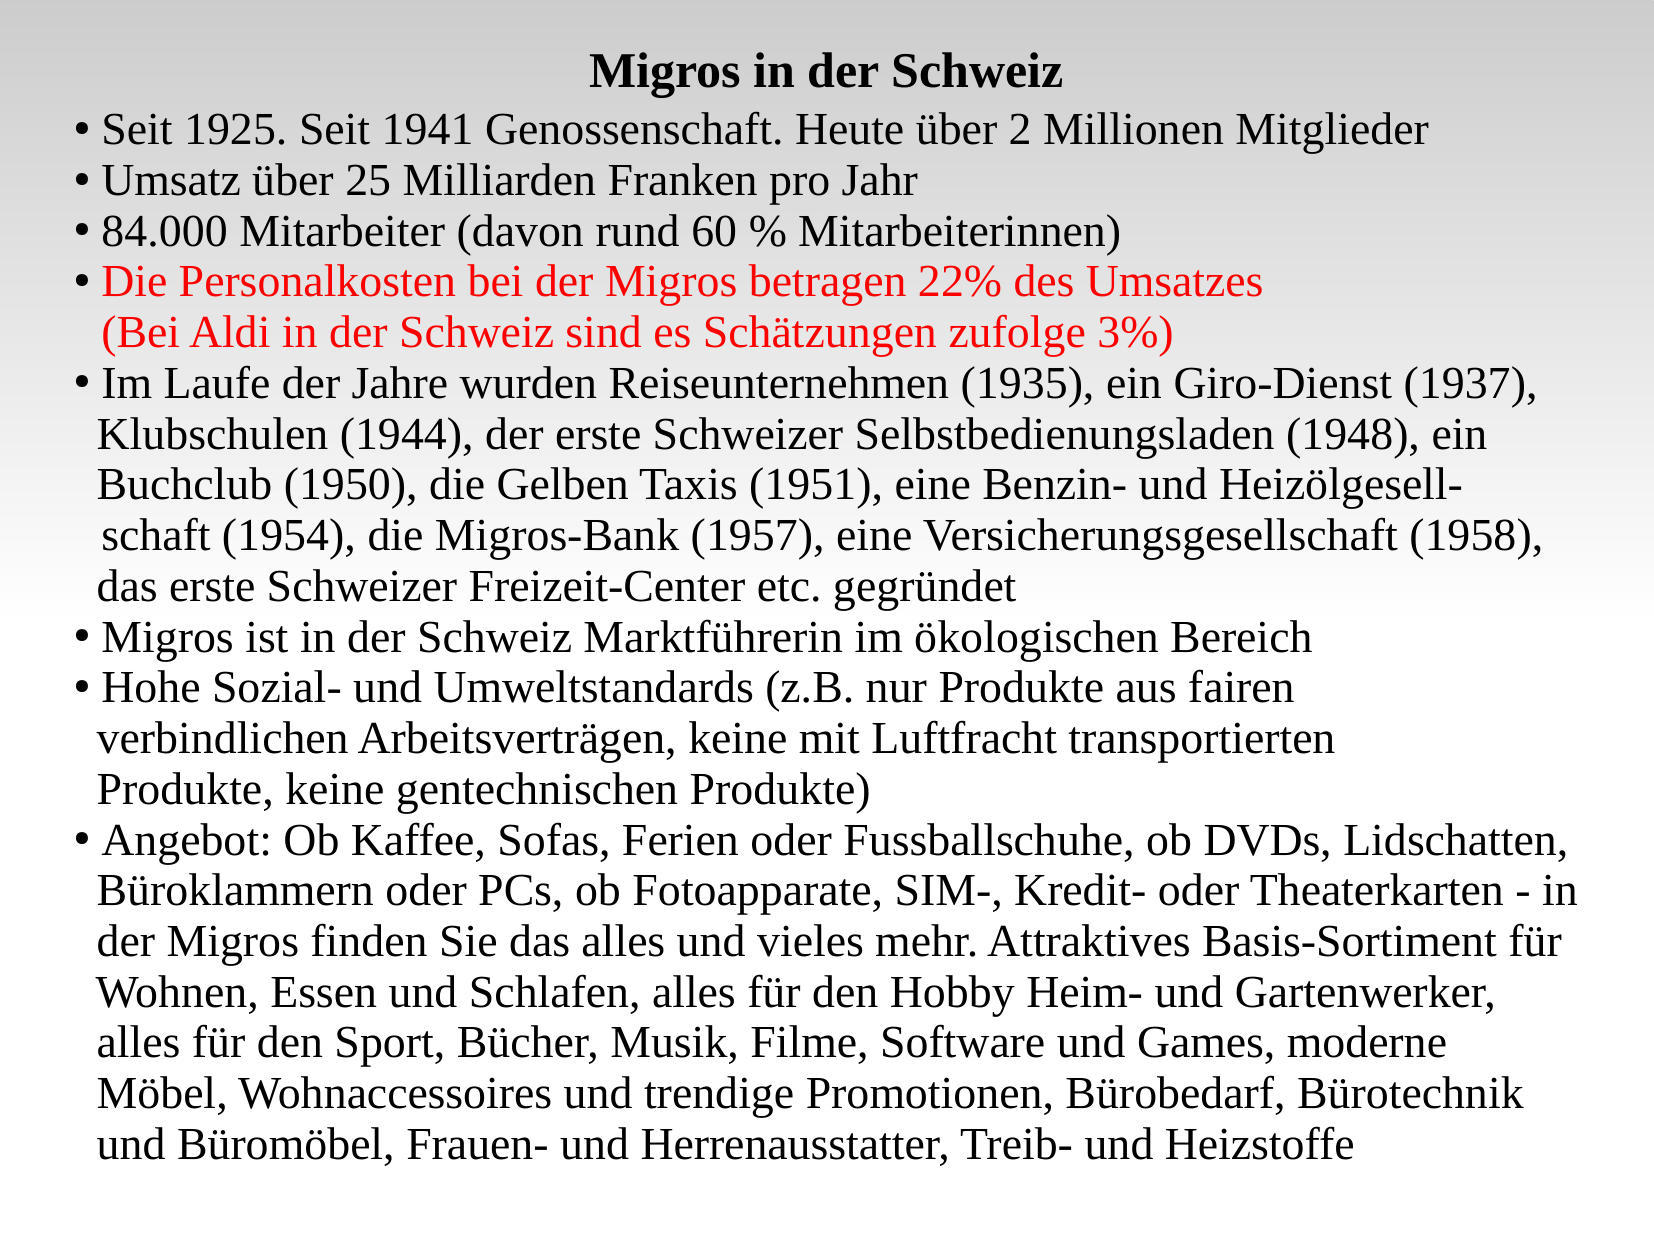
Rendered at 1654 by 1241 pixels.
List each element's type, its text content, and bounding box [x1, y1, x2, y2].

text_box Migros in der Schweiz Seit 1925. Seit 1941 Genossenschaft. Heute über 2 Millionen Mitglieder Umsatz über 25 Milliarden Franken pro Jahr 84.000 Mitarbeiter (davon rund 60 % Mitarbeiterinnen) Die Personalkosten bei der Migros betragen 22% des Umsatzes (Bei Aldi in der Schweiz sind es Schätzungen zufolge 3%) Im Laufe der Jahre wurden Reiseunternehmen (1935), ein Giro-Dienst (1937), Klubschulen (1944), der erste Schweizer Selbstbedienungsladen (1948), ein Buchclub (1950), die Gelben Taxis (1951), eine Benzin- und Heizölgesell- schaft (1954), die Migros-Bank (1957), eine Versicherungsgesellschaft (1958), das erste Schweizer Freizeit-Center etc. gegründet Migros ist in der Schweiz Marktführerin im ökologischen Bereich Hohe Sozial- und Umweltstandards (z.B. nur Produkte aus fairen verbindlichen Arbeitsverträgen, keine mit Luftfracht transportierten Produkte, keine gentechnischen Produkte) Angebot: Ob Kaffee, Sofas, Ferien oder Fussballschuhe, ob DVDs, Lidschatten, Büroklammern oder PCs, ob Fotoapparate, SIM-, Kredit- oder Theaterkarten - in der Migros finden Sie das alles und vieles mehr. Attraktives Basis-Sortiment für Wohnen, Essen und Schlafen, alles für den Hobby Heim- und Gartenwerker, alles für den Sport, Bücher, Musik, Filme, Software und Games, moderne Möbel, Wohnaccessoires und trendige Promotionen, Bürobedarf, Bürotechnik und Büromöbel, Frauen- und Herrenausstatter, Treib- und Heizstoffe [59, 35, 1595, 1177]
